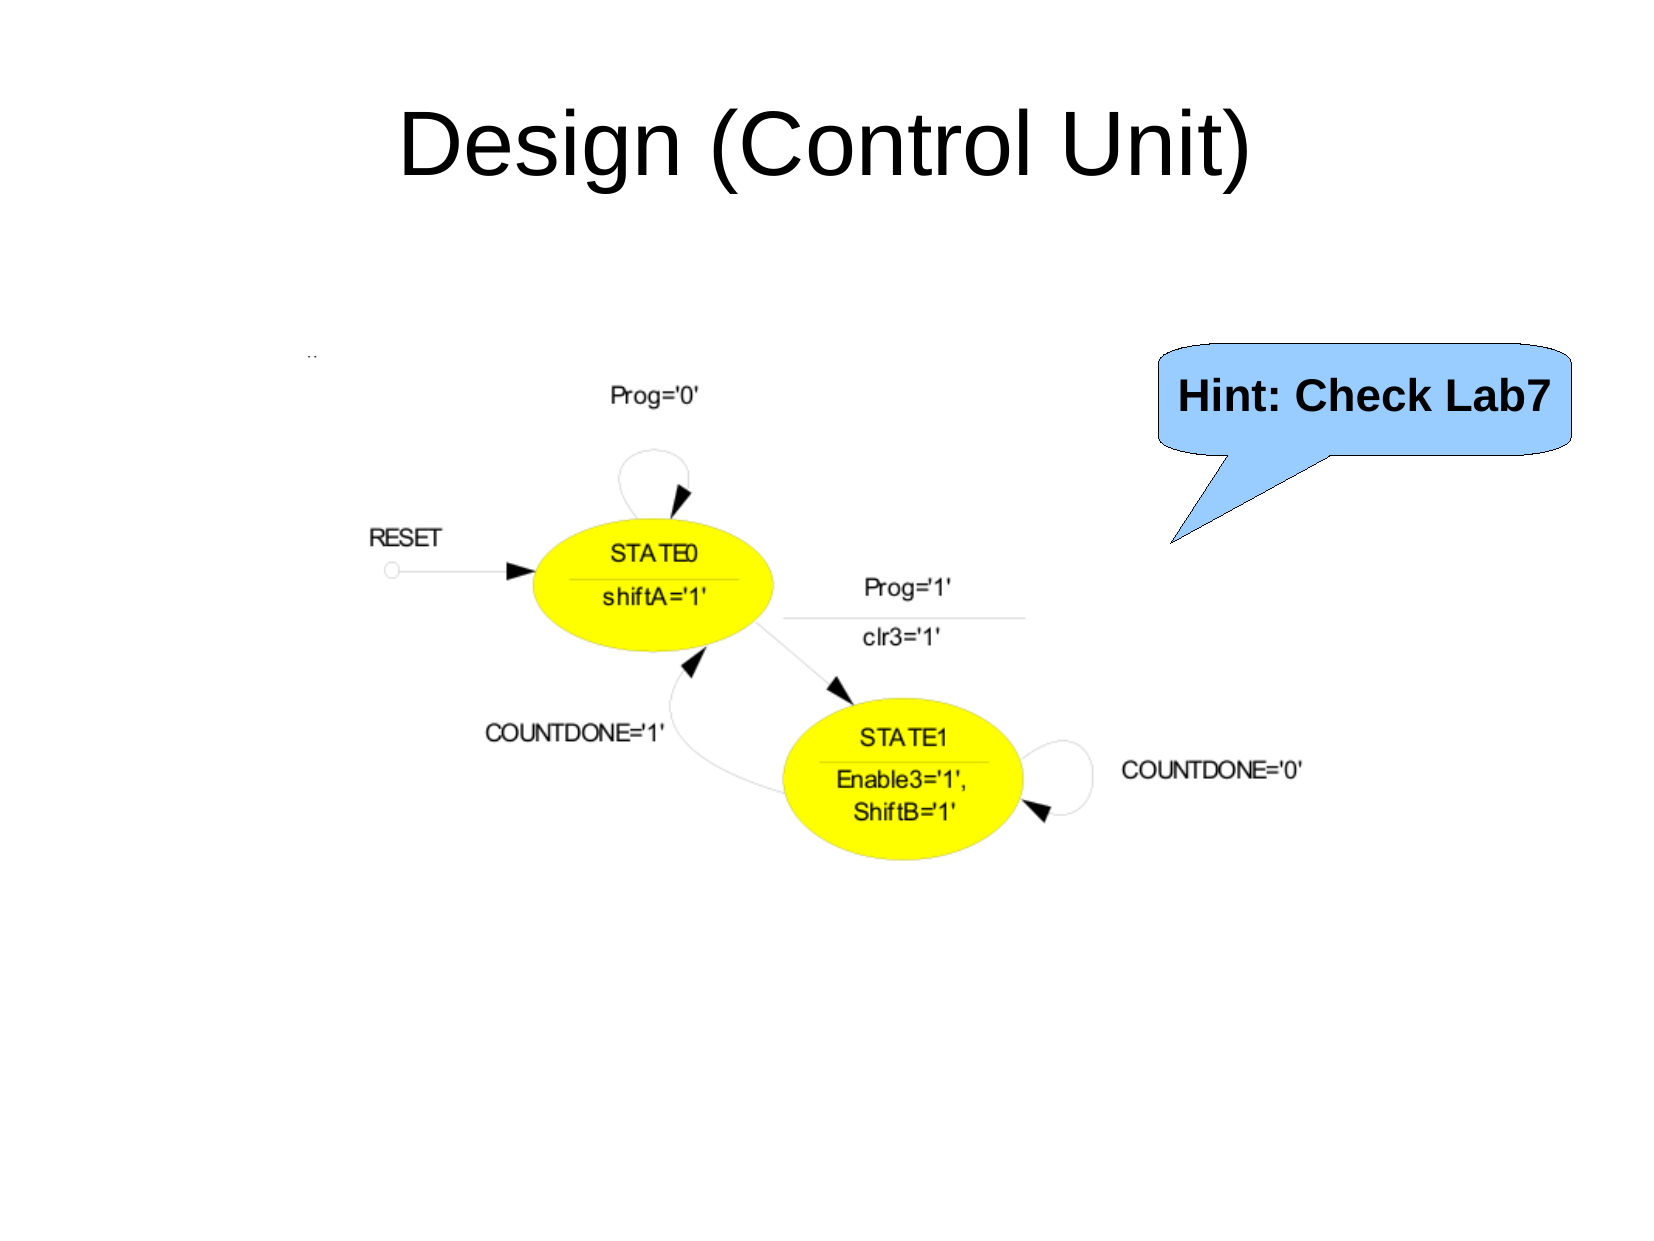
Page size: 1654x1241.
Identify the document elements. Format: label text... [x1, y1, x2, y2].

title Design (Control Unit) [82, 56, 1570, 249]
picture [307, 356, 1346, 881]
text_box Hint: Check Lab7 [1158, 343, 1572, 544]
